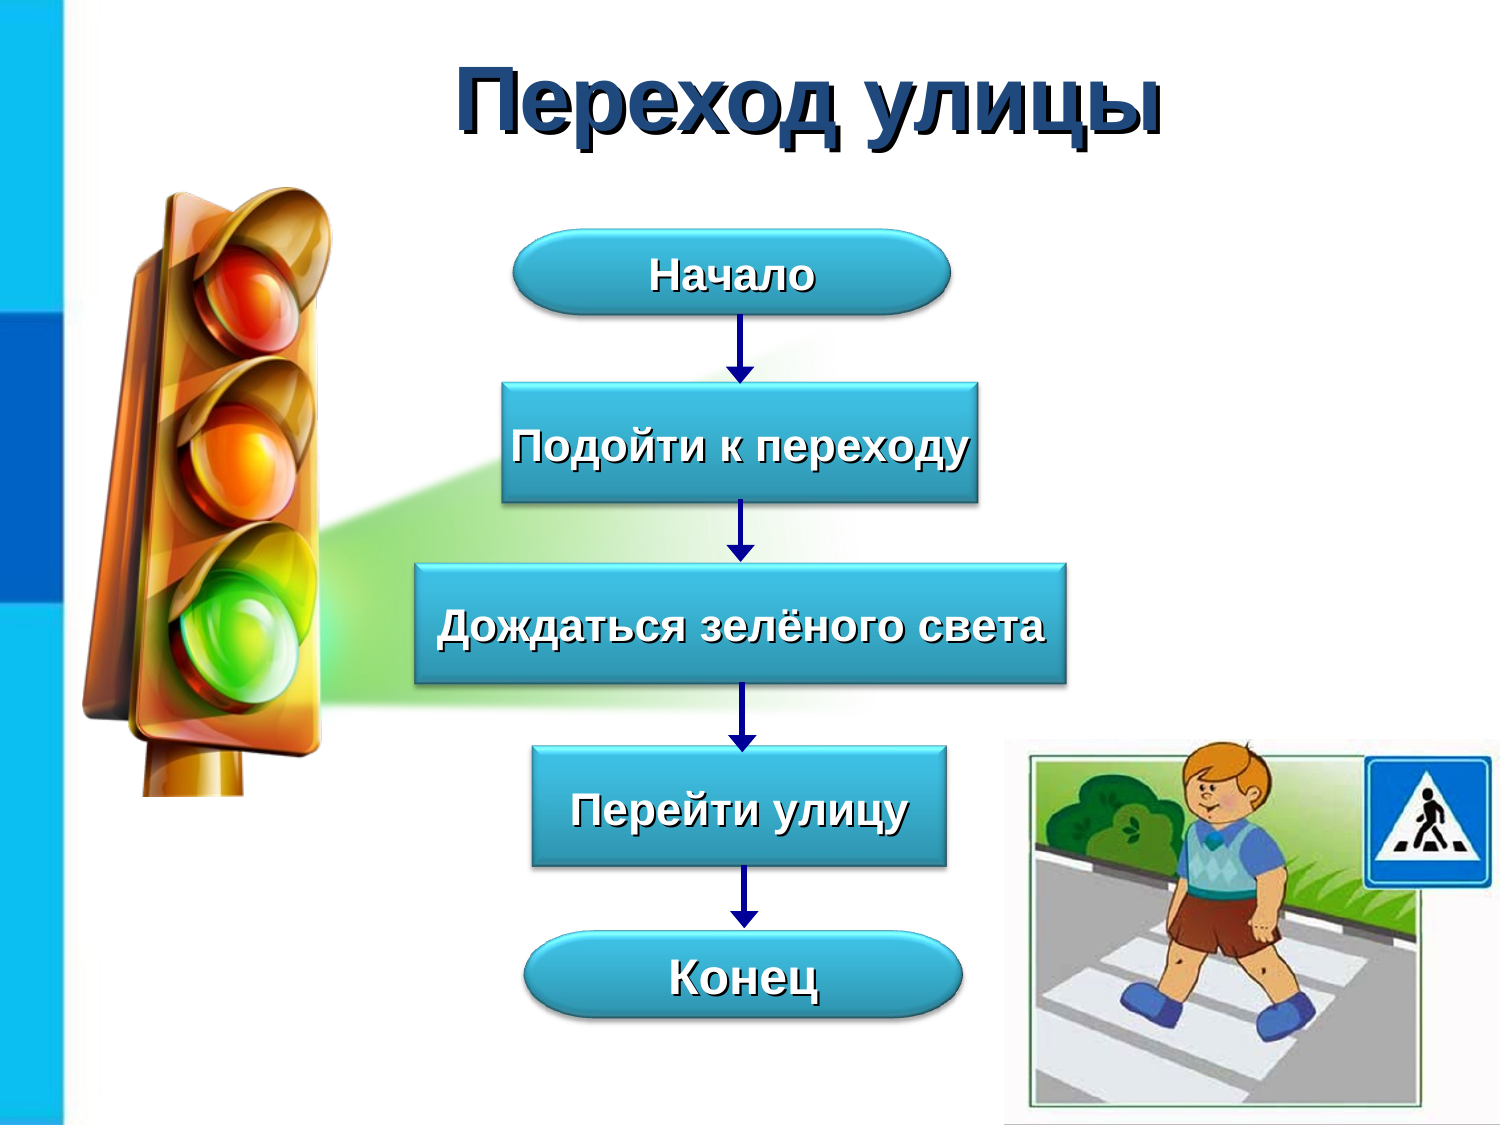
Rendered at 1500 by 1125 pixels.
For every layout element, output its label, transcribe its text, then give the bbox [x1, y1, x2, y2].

text_box Подойти к переходу [502, 383, 978, 503]
text_box Дождаться зелёного света [415, 564, 1067, 684]
title Переход улицы [171, 0, 1447, 188]
text_box Перейти улицу [533, 747, 946, 867]
picture [0, 0, 1500, 1125]
text_box Начало [534, 242, 930, 303]
text_box Конец [545, 943, 941, 1006]
